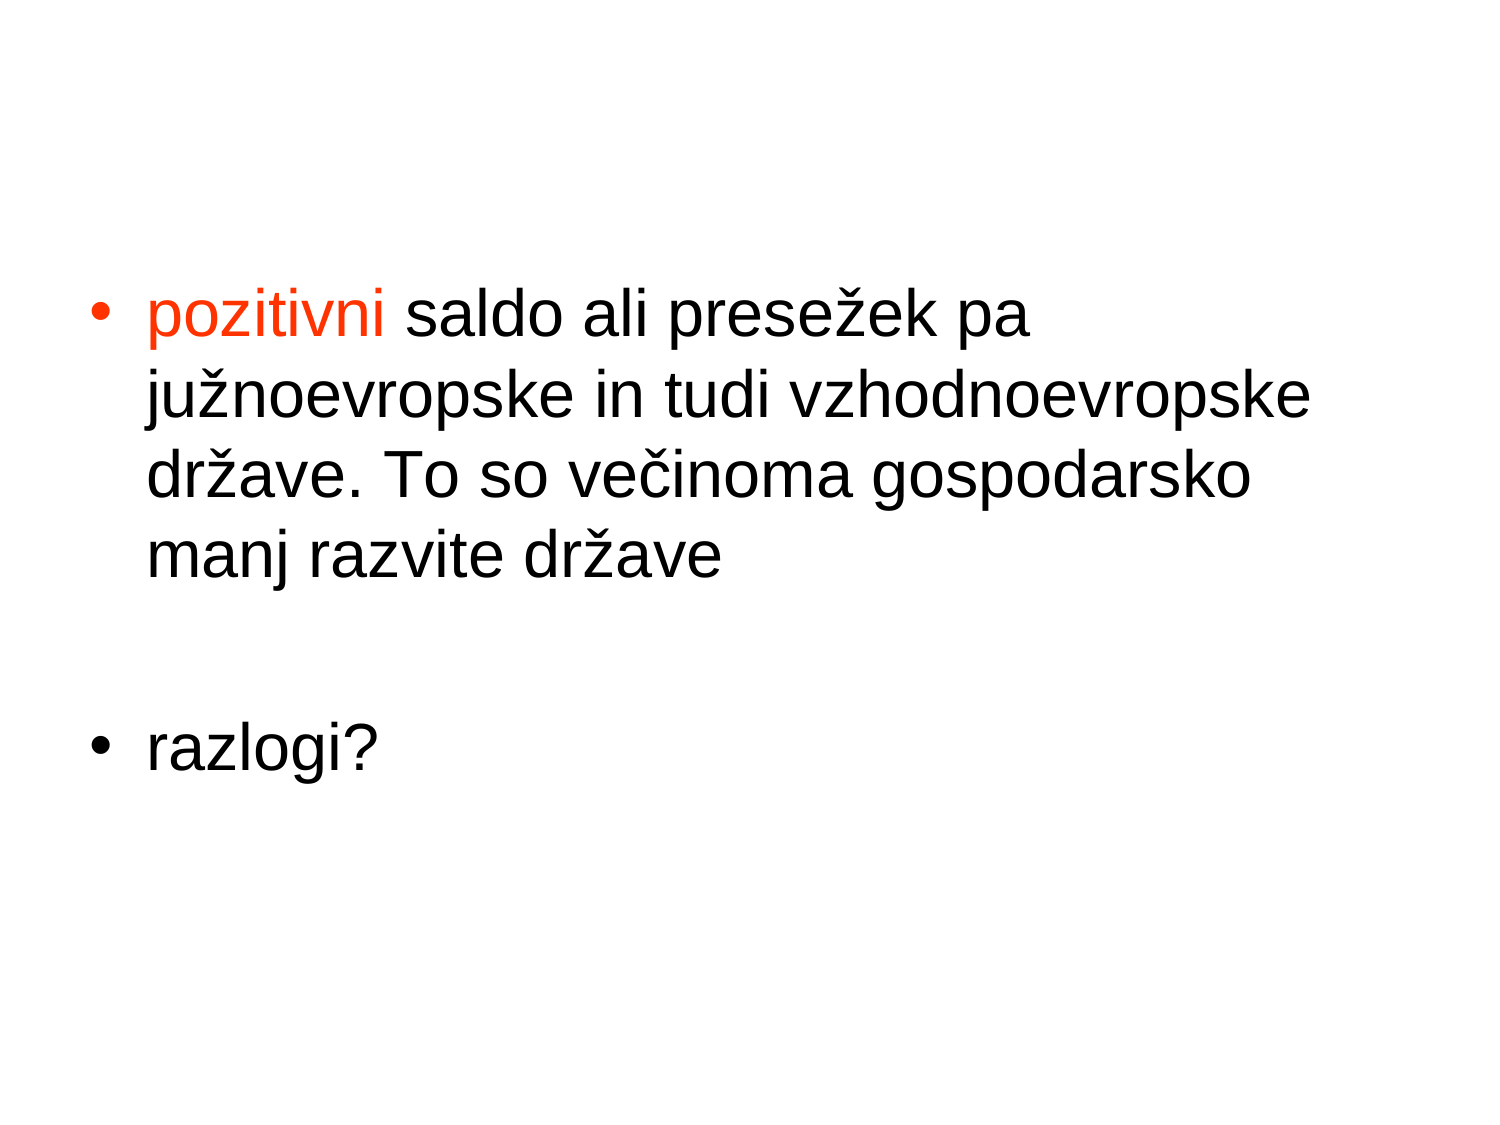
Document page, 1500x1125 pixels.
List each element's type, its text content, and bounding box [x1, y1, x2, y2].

list pozitivni saldo ali presežek pa južnoevropske in tudi vzhodnoevropske države. To so večinoma gospodarsko manj razvite države razlogi? [75, 262, 1426, 1006]
